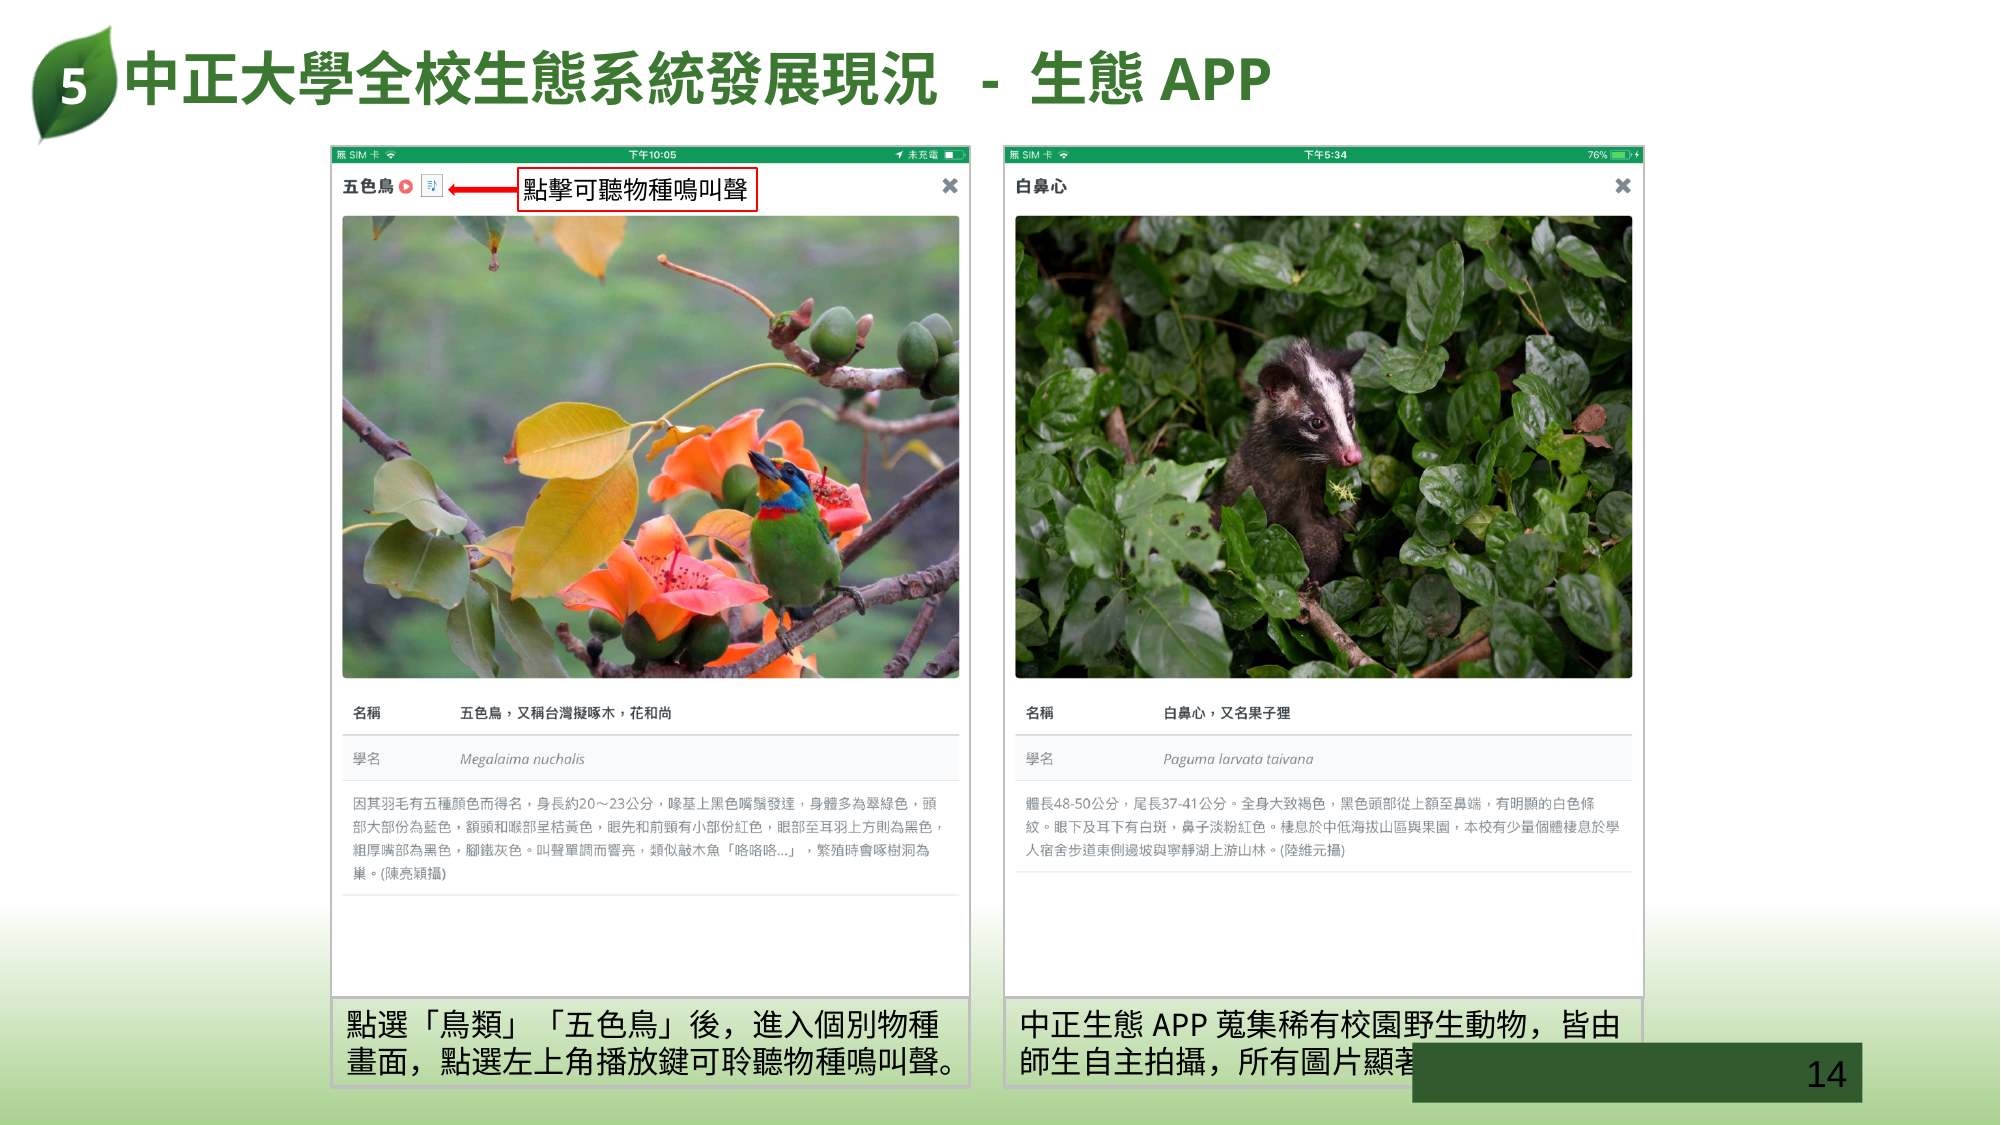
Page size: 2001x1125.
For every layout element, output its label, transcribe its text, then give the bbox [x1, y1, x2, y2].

text_box 中正大學全校生態系統發展現況 - 生態APP [108, 34, 1289, 190]
text_box 中正生態APP蒐集稀有校園野生動物，皆由師生自主拍攝，所有圖片顯著標示作者姓名。 [1004, 997, 1643, 1088]
text_box 點選「鳥類」「五色鳥」後，進入個別物種畫面，點選左上角播放鍵可聆聽物種鳴叫聲。 [331, 997, 970, 1088]
text_box 5 [44, 47, 104, 123]
text_box 點擊可聽物種鳴叫聲 [517, 167, 757, 211]
picture [331, 146, 970, 997]
text_box [420, 174, 444, 198]
slide_number <number> [1412, 1042, 1863, 1103]
picture [0, 56, 98, 167]
text_box [449, 185, 518, 194]
picture [50, 4, 124, 114]
picture [1004, 146, 1643, 997]
